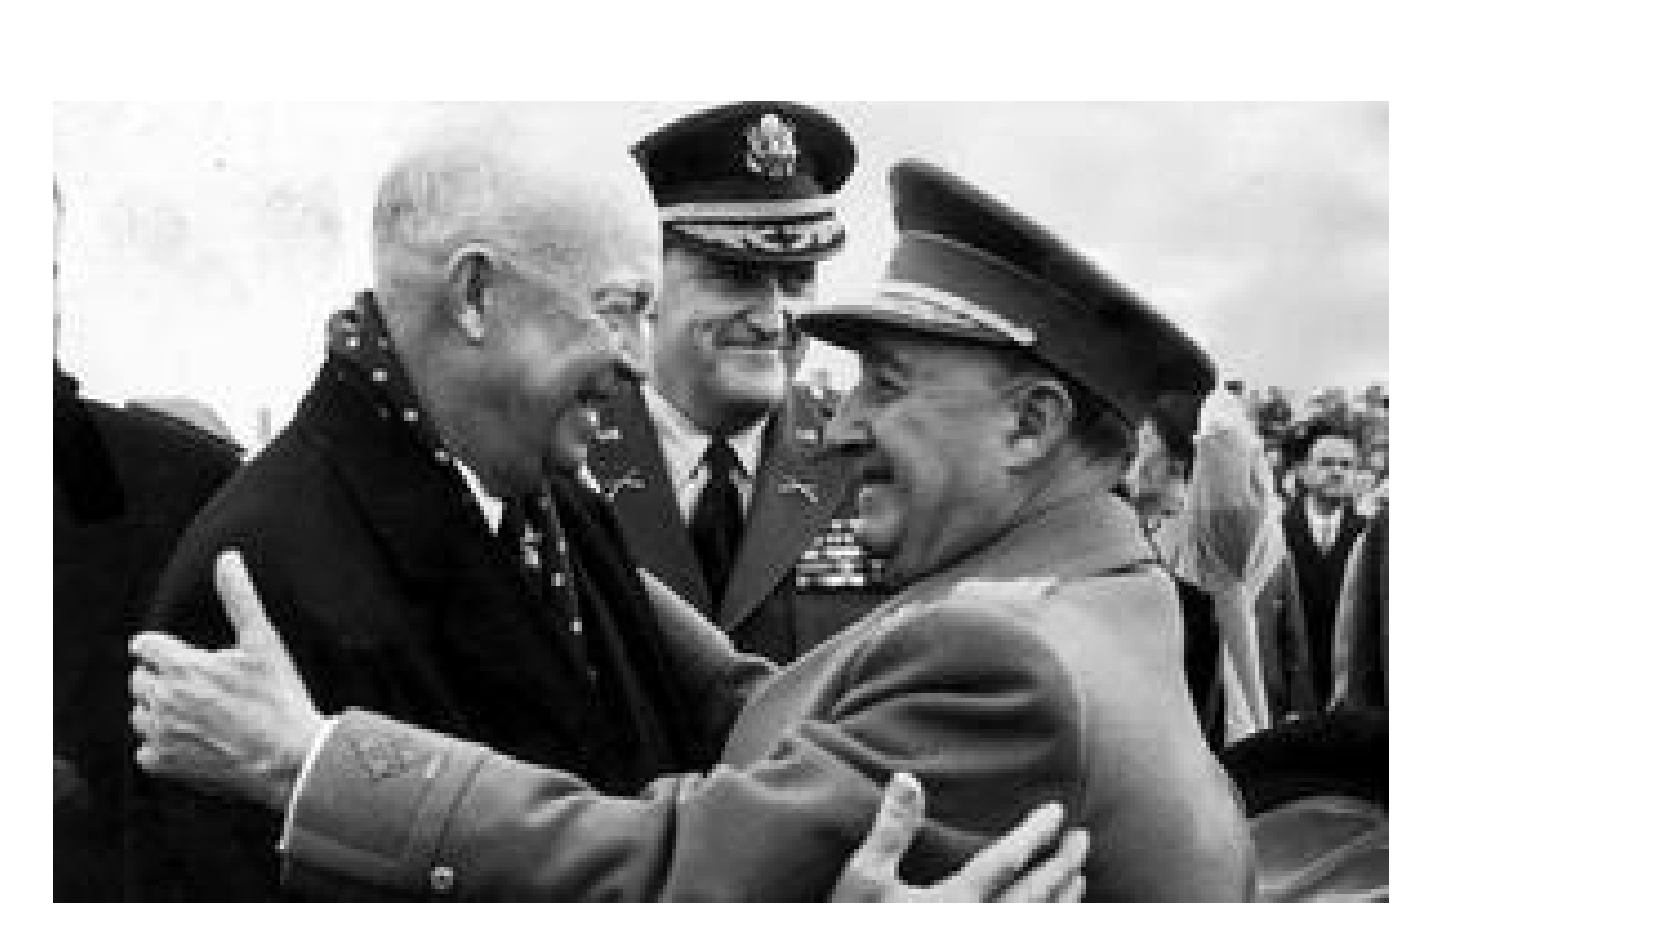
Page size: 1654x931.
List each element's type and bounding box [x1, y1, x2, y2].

picture [53, 101, 1389, 903]
